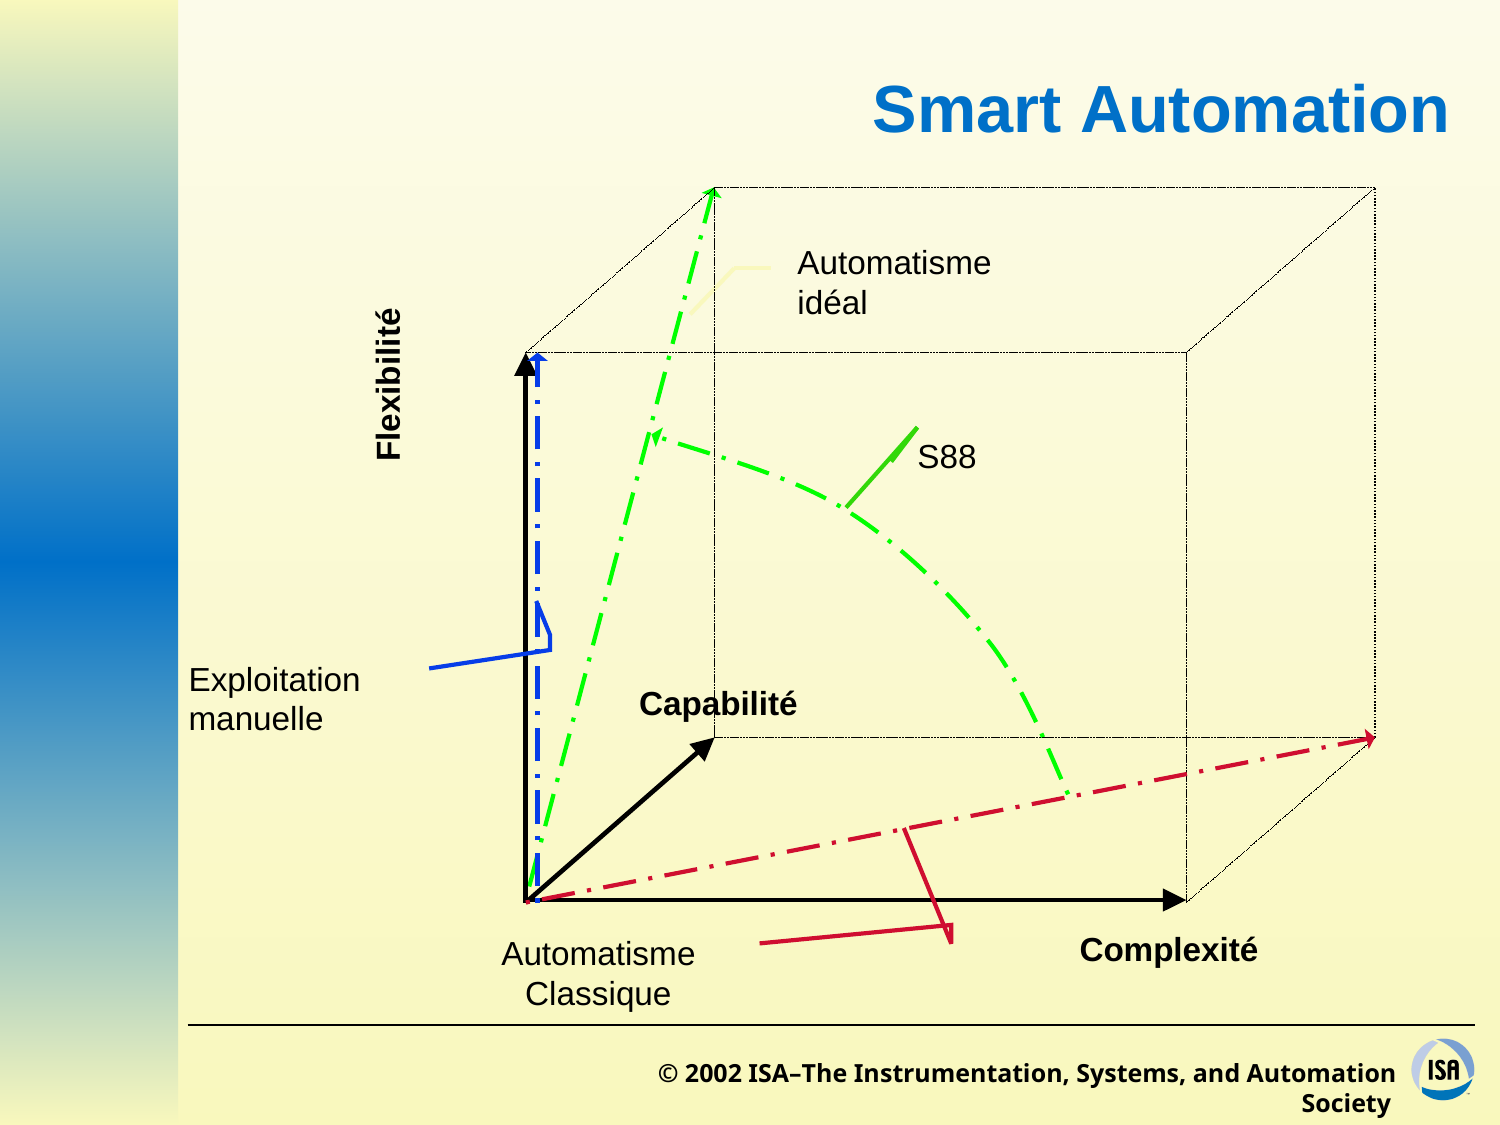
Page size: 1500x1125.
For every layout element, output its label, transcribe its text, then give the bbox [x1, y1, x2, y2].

text_box Capabilité [528, 674, 913, 767]
text_box Exploitation manuelle [174, 650, 417, 750]
text_box Automatisme Classique [450, 925, 747, 1025]
title Smart Automation [24, 12, 1466, 201]
text_box Automatisme idéal [798, 234, 1133, 313]
text_box Complexité [975, 920, 1364, 1013]
text_box S88 [846, 427, 1300, 537]
picture [1410, 1037, 1476, 1102]
text_box Flexibilité [262, 350, 526, 421]
